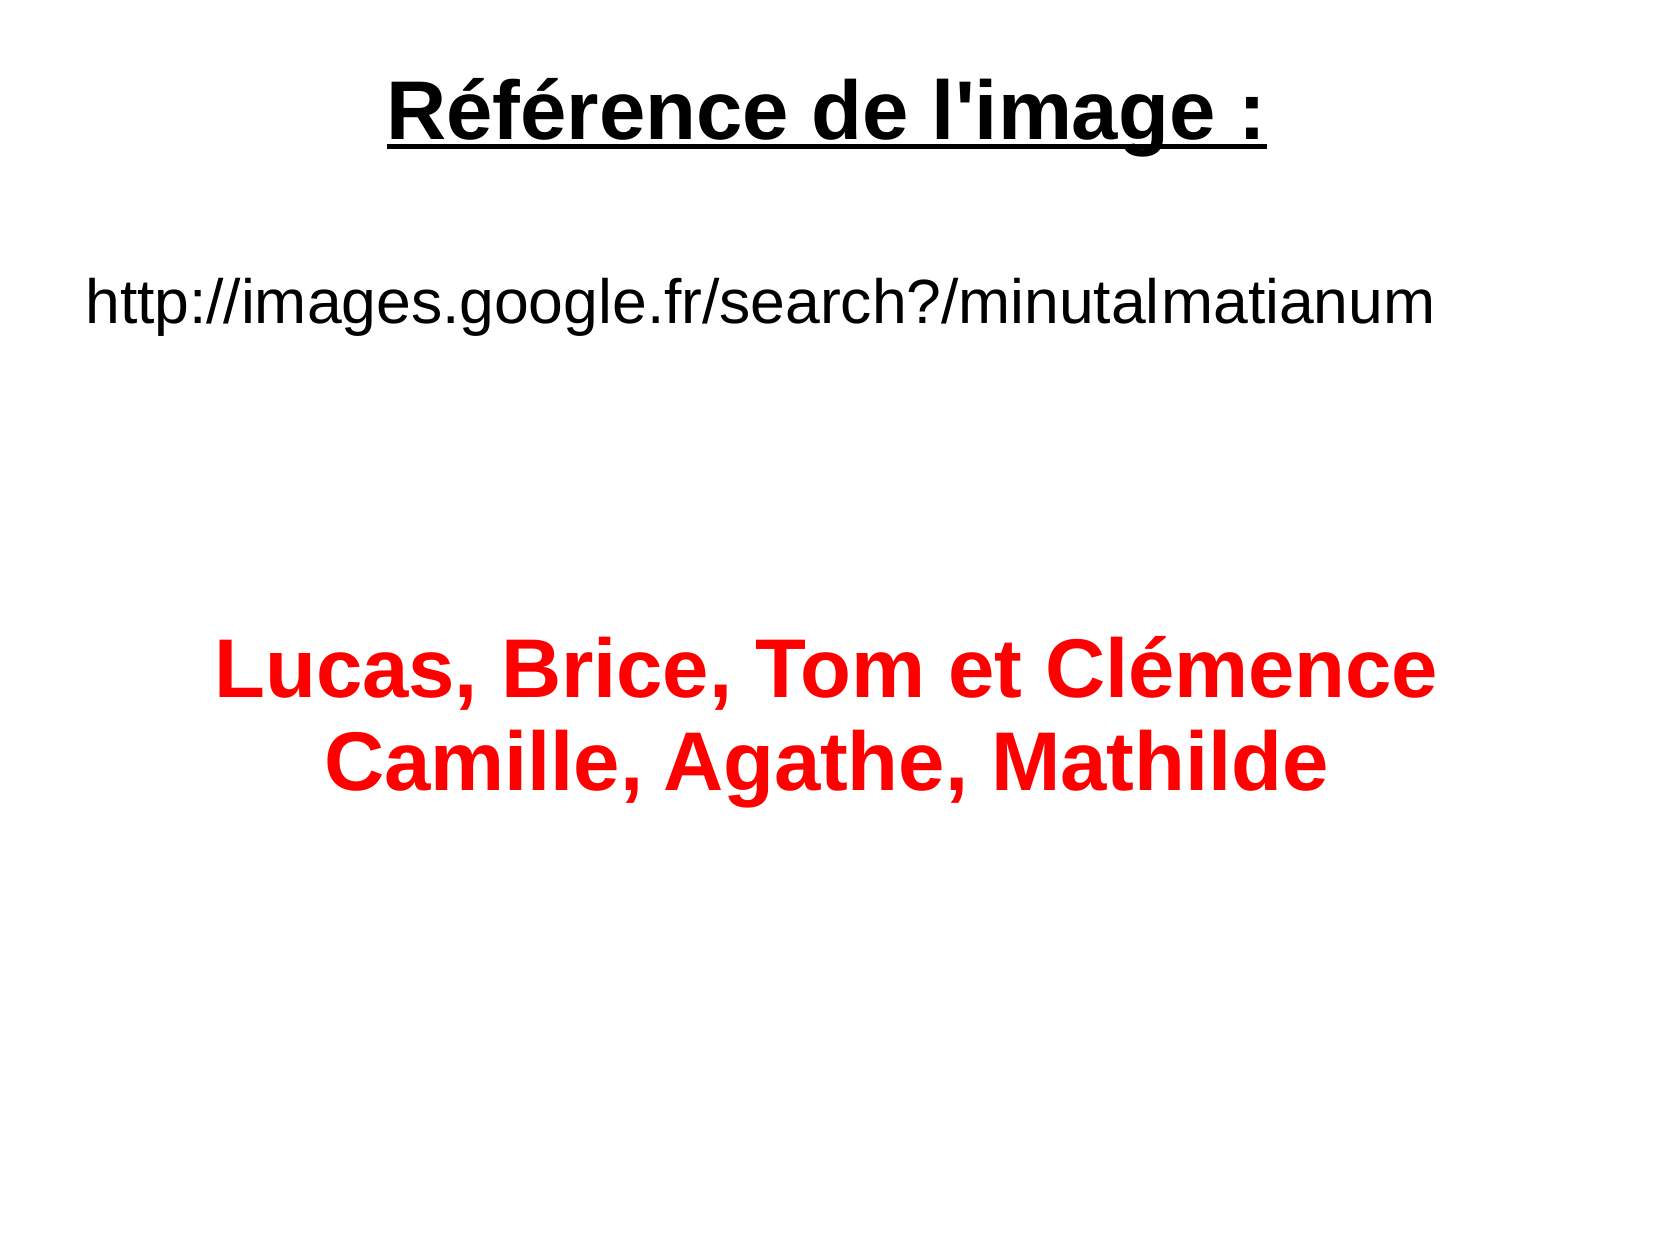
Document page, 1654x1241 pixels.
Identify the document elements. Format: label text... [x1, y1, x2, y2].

subtitle Référence de l'image : Lucas, Brice, Tom et Clémence Camille, Agathe, Mathilde [82, 49, 1571, 1010]
text_box http://images.google.fr/search?/minutalmatianum [70, 259, 1548, 494]
